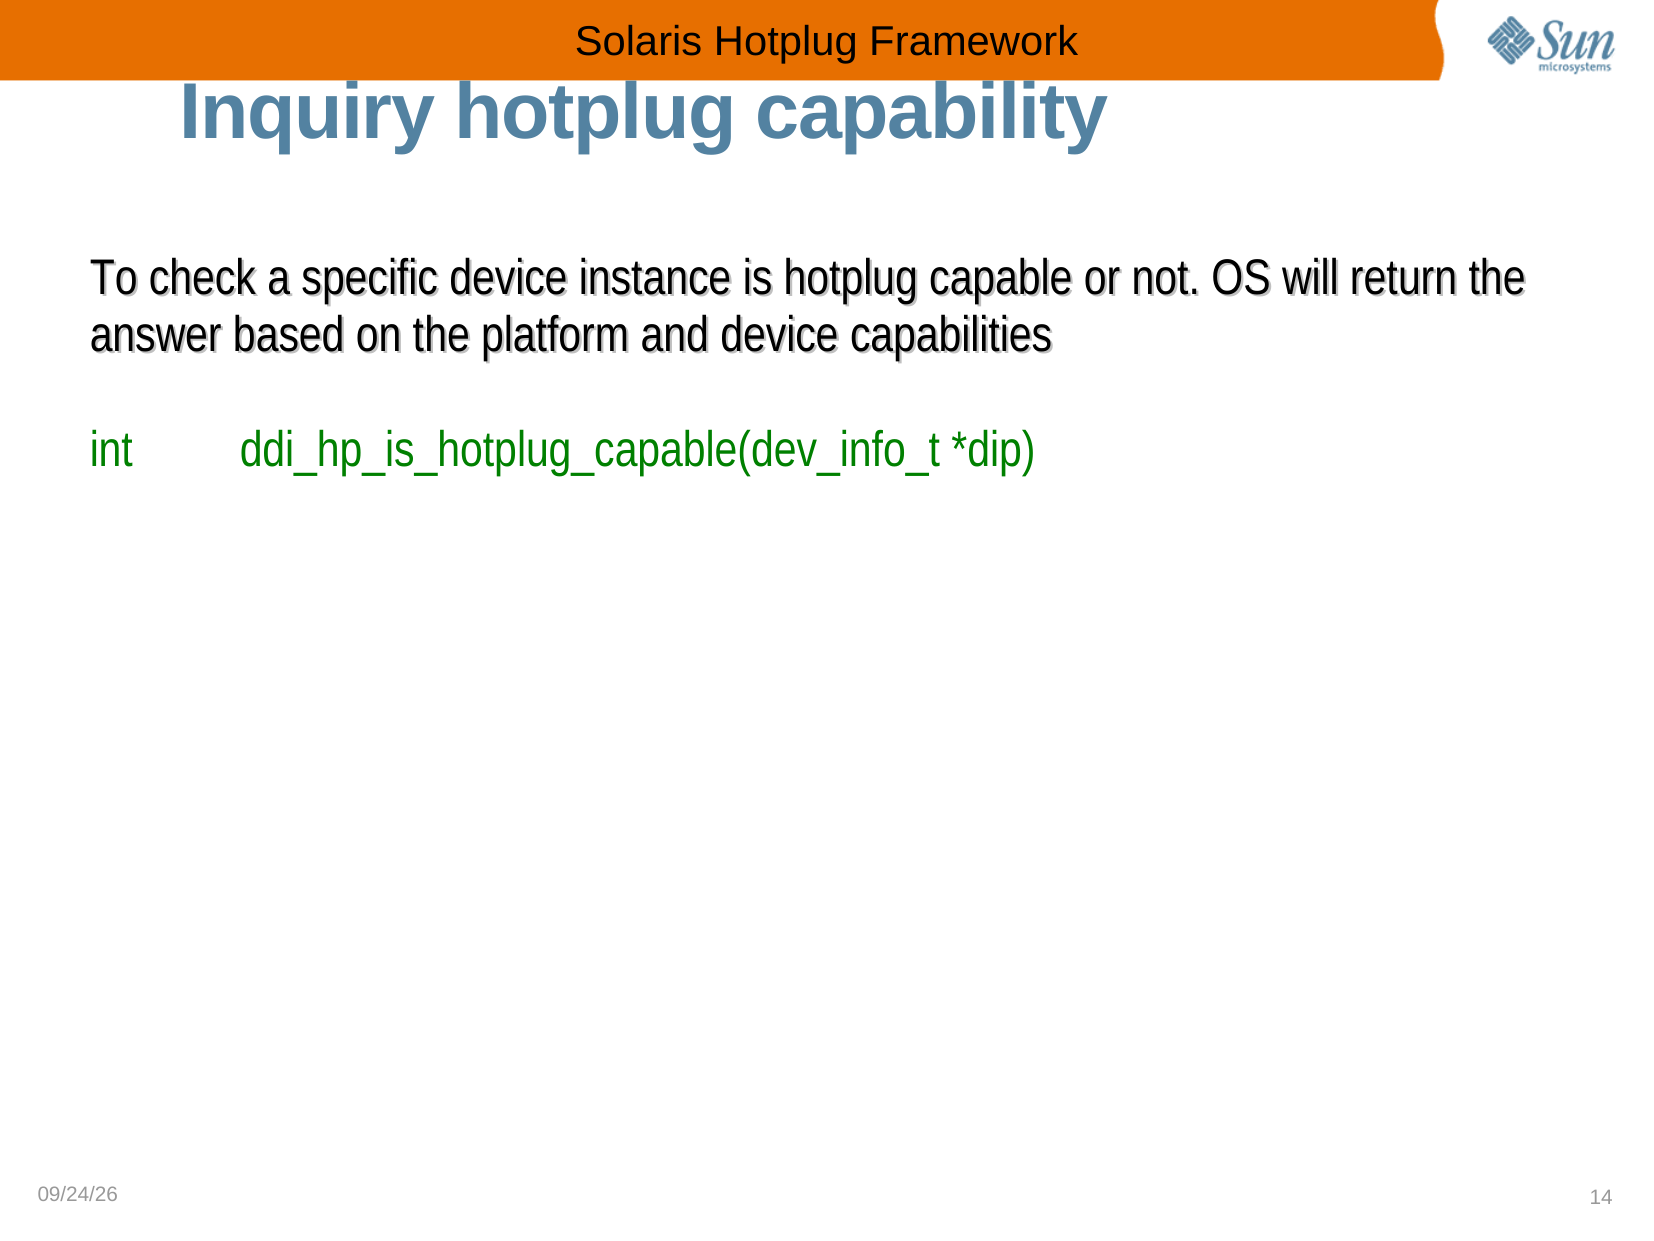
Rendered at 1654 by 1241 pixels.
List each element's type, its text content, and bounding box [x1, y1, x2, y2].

picture [0, 0, 1654, 83]
text_box To check a specific device instance is hotplug capable or not. OS will return the answer based on the platform and device capabilities int ddi_hp_is_hotplug_capable(dev_info_t *dip) [75, 187, 1613, 1163]
title Inquiry hotplug capability [82, 75, 1585, 187]
